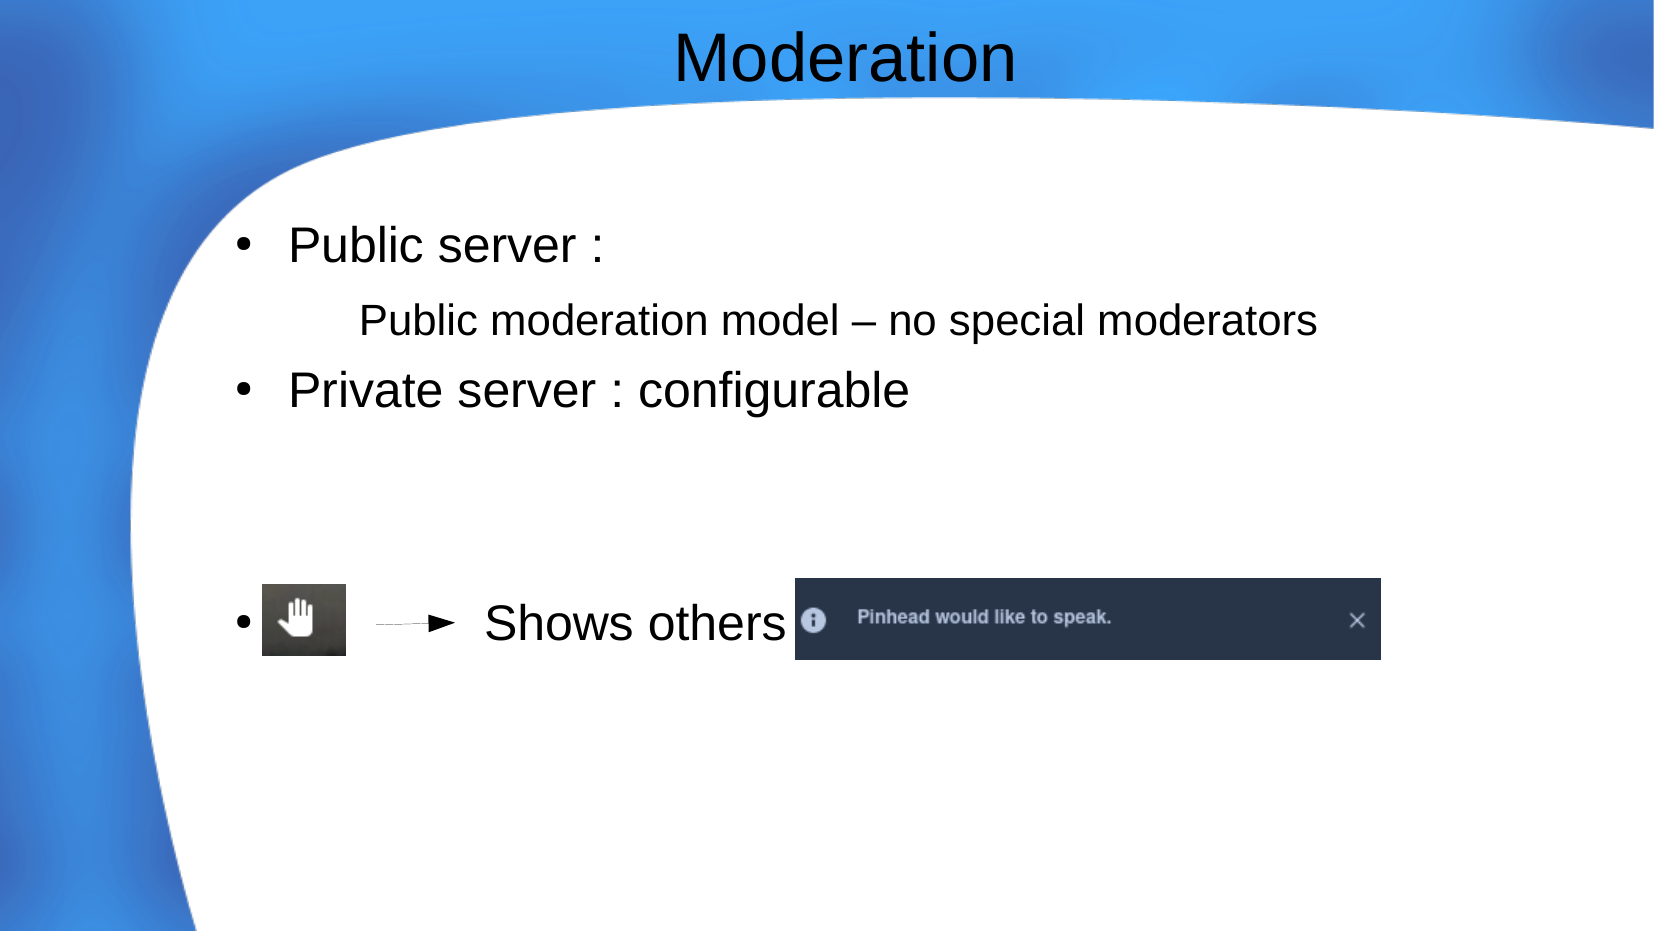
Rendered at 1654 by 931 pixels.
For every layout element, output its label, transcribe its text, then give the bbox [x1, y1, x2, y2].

picture [0, 0, 1654, 931]
title Moderation [101, 0, 1591, 136]
list Public server : Public moderation model – no special moderators Private server : configurable Shows others [217, 217, 1531, 758]
